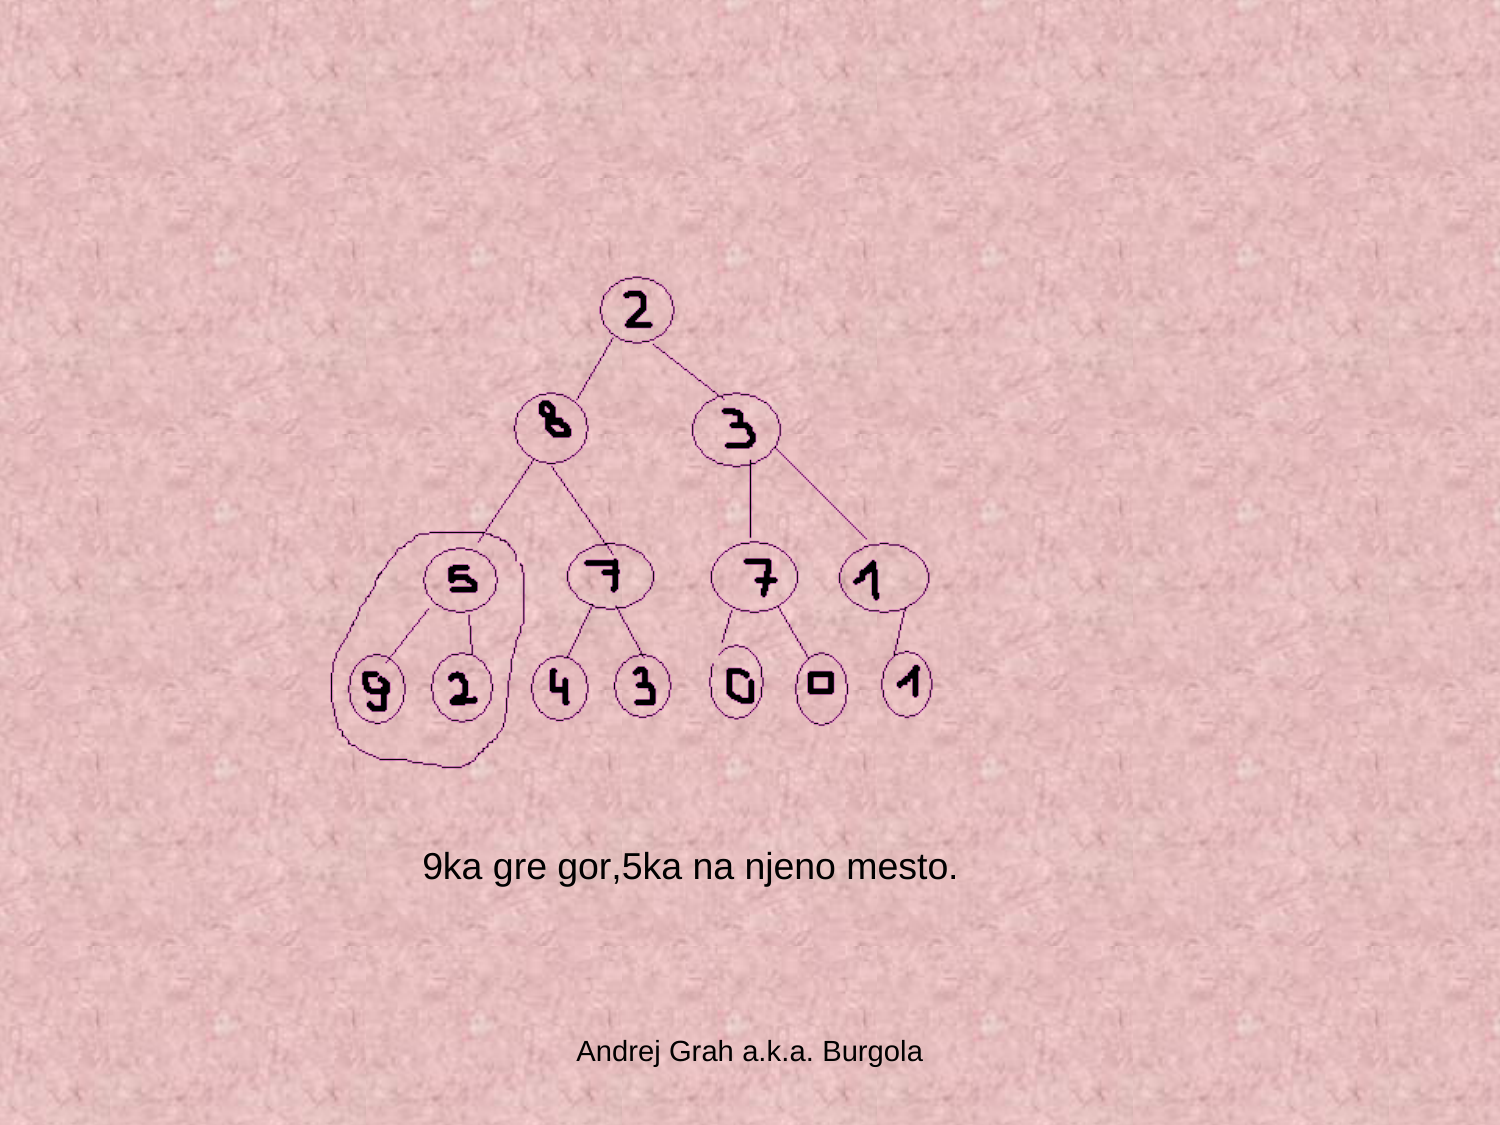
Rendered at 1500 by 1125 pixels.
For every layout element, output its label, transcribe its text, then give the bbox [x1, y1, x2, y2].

picture [0, 0, 1500, 1125]
text_box 9ka gre gor,5ka na njeno mesto. [407, 834, 1188, 895]
text_box Andrej Grah a.k.a. Burgola [512, 1024, 988, 1103]
